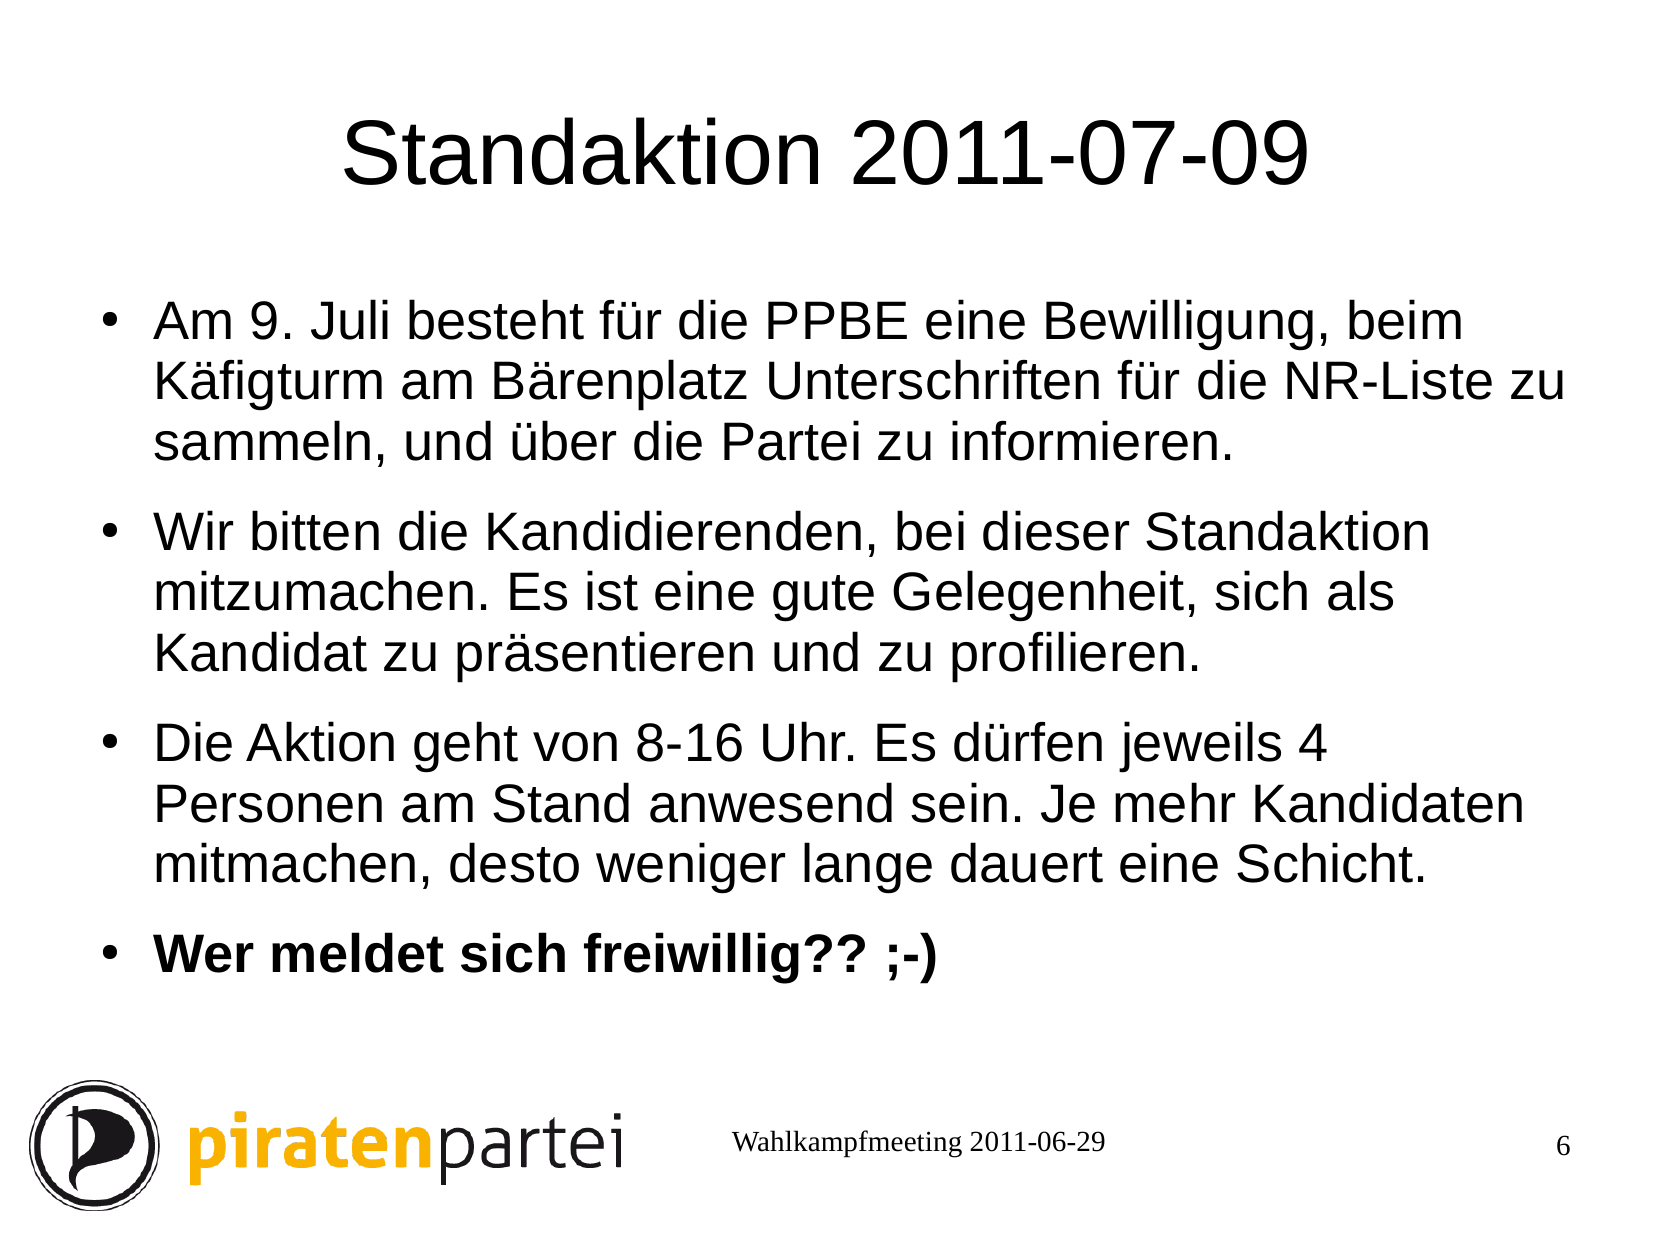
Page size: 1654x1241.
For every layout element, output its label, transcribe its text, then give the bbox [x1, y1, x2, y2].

picture [29, 1080, 621, 1211]
list Am 9. Juli besteht für die PPBE eine Bewilligung, beim Käfigturm am Bärenplatz Unterschriften für die NR-Liste zu sammeln, und über die Partei zu informieren. Wir bitten die Kandidierenden, bei dieser Standaktion mitzumachen. Es ist eine gute Gelegenheit, sich als Kandidat zu präsentieren und zu profilieren. Die Aktion geht von 8-16 Uhr. Es dürfen jeweils 4 Personen am Stand anwesend sein. Je mehr Kandidaten mitmachen, desto weniger lange dauert eine Schicht. Wer meldet sich freiwillig?? ;-) [82, 290, 1571, 1109]
title Standaktion 2011-07-09 [82, 49, 1571, 257]
